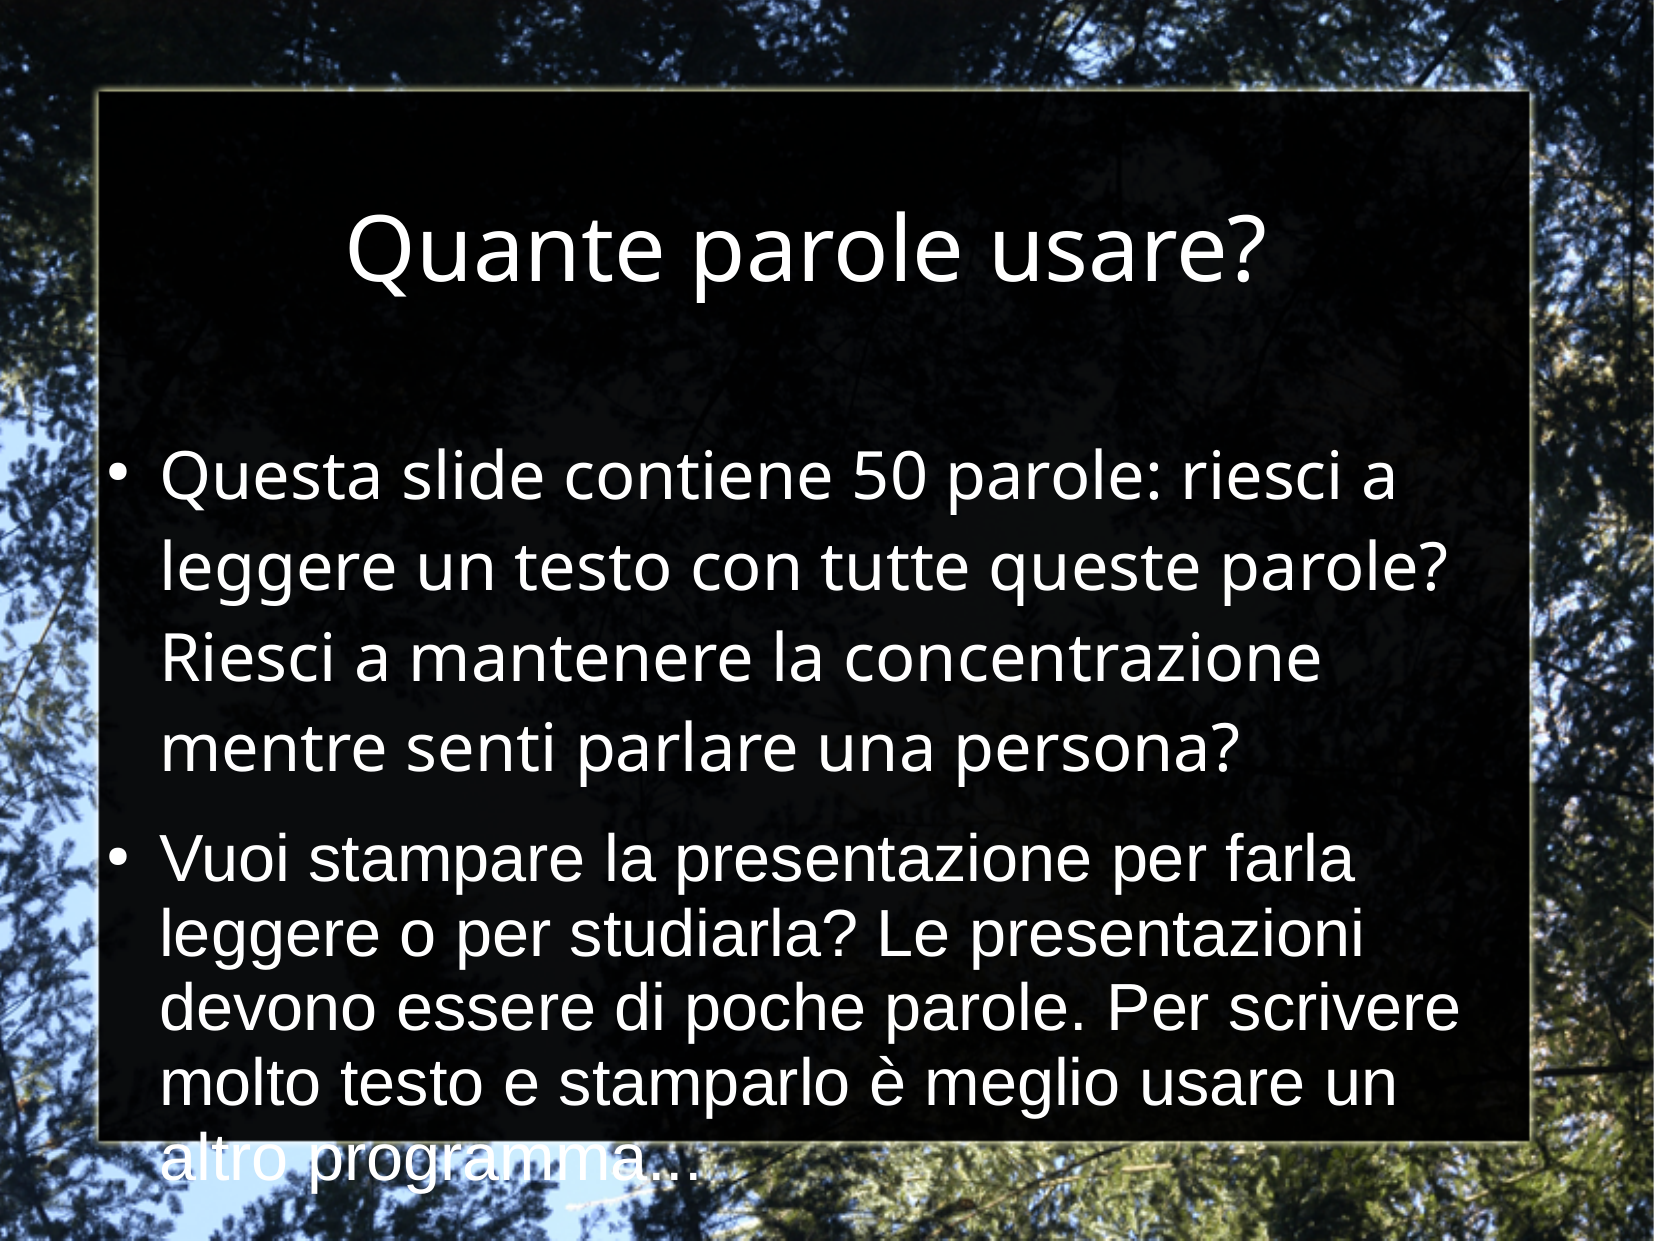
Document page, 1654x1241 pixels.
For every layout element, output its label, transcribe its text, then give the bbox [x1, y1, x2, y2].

list Questa slide contiene 50 parole: riesci a leggere un testo con tutte queste parole? Riesci a mantenere la concentrazione mentre senti parlare una persona? Vuoi stampare la presentazione per farla leggere o per studiarla? Le presentazioni devono essere di poche parole. Per scrivere molto testo e stamparlo è meglio usare un altro programma... [88, 428, 1536, 1148]
title Quante parole usare? [83, 162, 1531, 331]
picture [0, 0, 1654, 1241]
